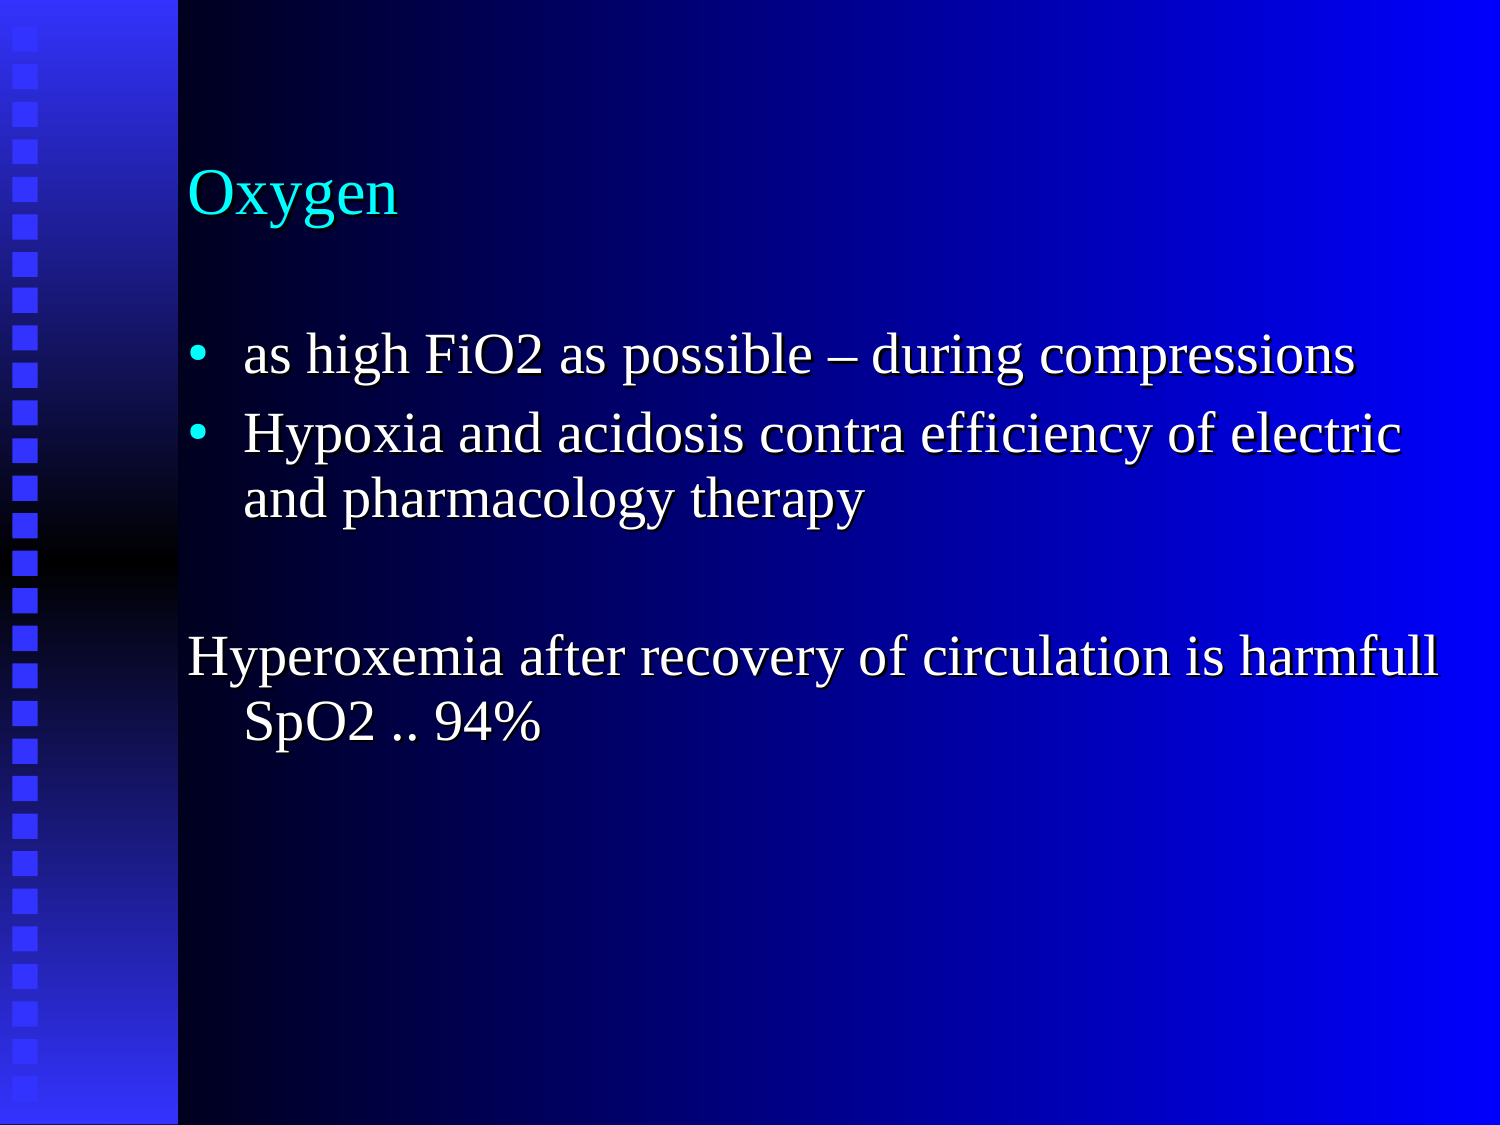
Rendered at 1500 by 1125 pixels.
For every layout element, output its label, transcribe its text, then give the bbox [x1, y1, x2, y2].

title Oxygen [187, 99, 1463, 288]
list as high FiO2 as possible – during compressions Hypoxia and acidosis contra efficiency of electric and pharmacology therapy Hyperoxemia after recovery of circulation is harmfull SpO2 .. 94% [187, 324, 1463, 1083]
